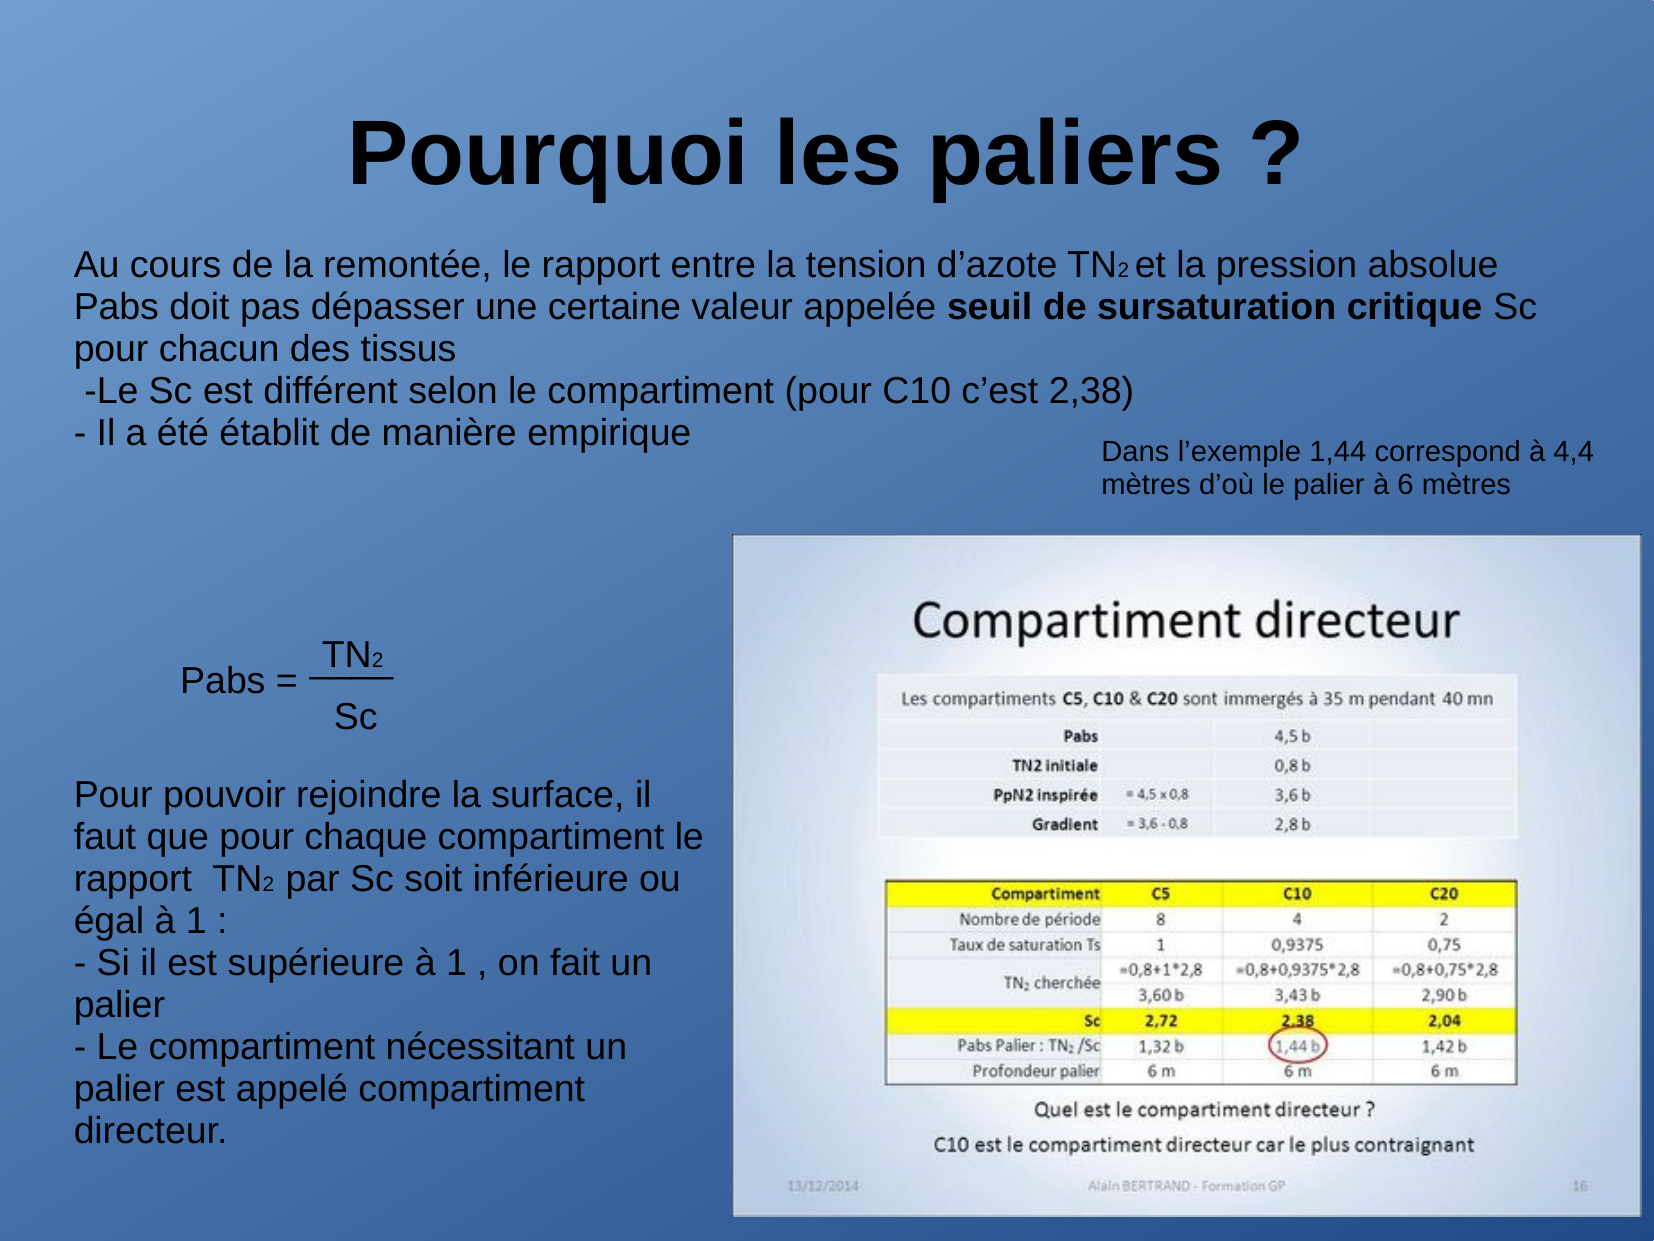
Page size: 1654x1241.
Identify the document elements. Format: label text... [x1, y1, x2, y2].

title Pourquoi les paliers ? [82, 49, 1571, 236]
text_box ____ [295, 631, 438, 689]
picture [732, 534, 1642, 1217]
text_box Pabs = [165, 652, 343, 710]
text_box Pour pouvoir rejoindre la surface, il faut que pour chaque compartiment le rapport TN2 par Sc soit inférieure ou égal à 1 : - Si il est supérieure à 1 , on fait un palier - Le compartiment nécessitant un palier est appelé compartiment directeur. [59, 766, 721, 1201]
text_box Sc [318, 689, 438, 745]
text_box TN2 [307, 625, 473, 683]
text_box Au cours de la remontée, le rapport entre la tension d’azote TN2 et la pression absolue Pabs doit pas dépasser une certaine valeur appelée seuil de sursaturation critique Sc pour chacun des tissus -Le Sc est différent selon le compartiment (pour C10 c’est 2,38) - Il a été établit de manière empirique [59, 236, 1607, 461]
text_box Dans l’exemple 1,44 correspond à 4,4 mètres d’où le palier à 6 mètres [1086, 427, 1630, 508]
